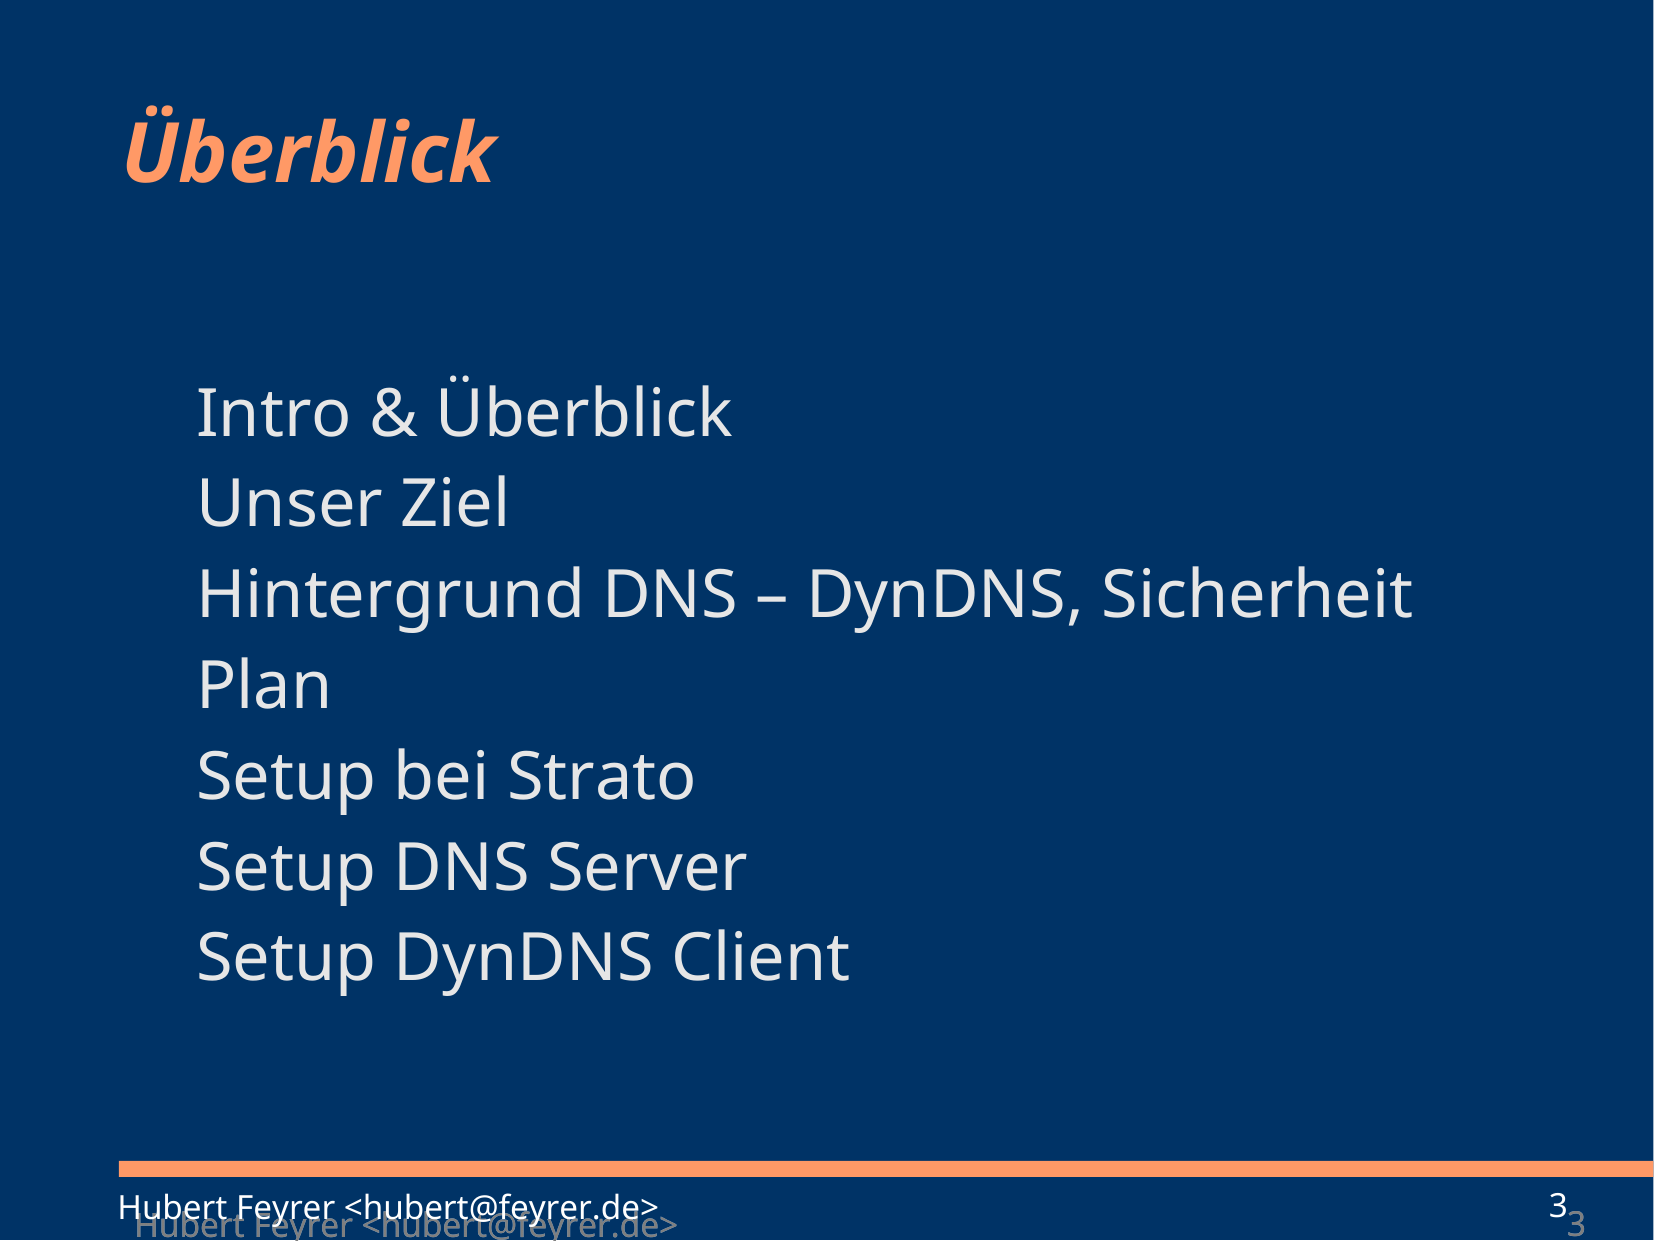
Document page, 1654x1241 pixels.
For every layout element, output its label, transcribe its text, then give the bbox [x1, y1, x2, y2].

list Intro & Überblick Unser Ziel Hintergrund DNS – DynDNS, Sicherheit Plan Setup bei Strato Setup DNS Server Setup DynDNS Client [178, 364, 1570, 1147]
title Überblick [121, 46, 1534, 254]
